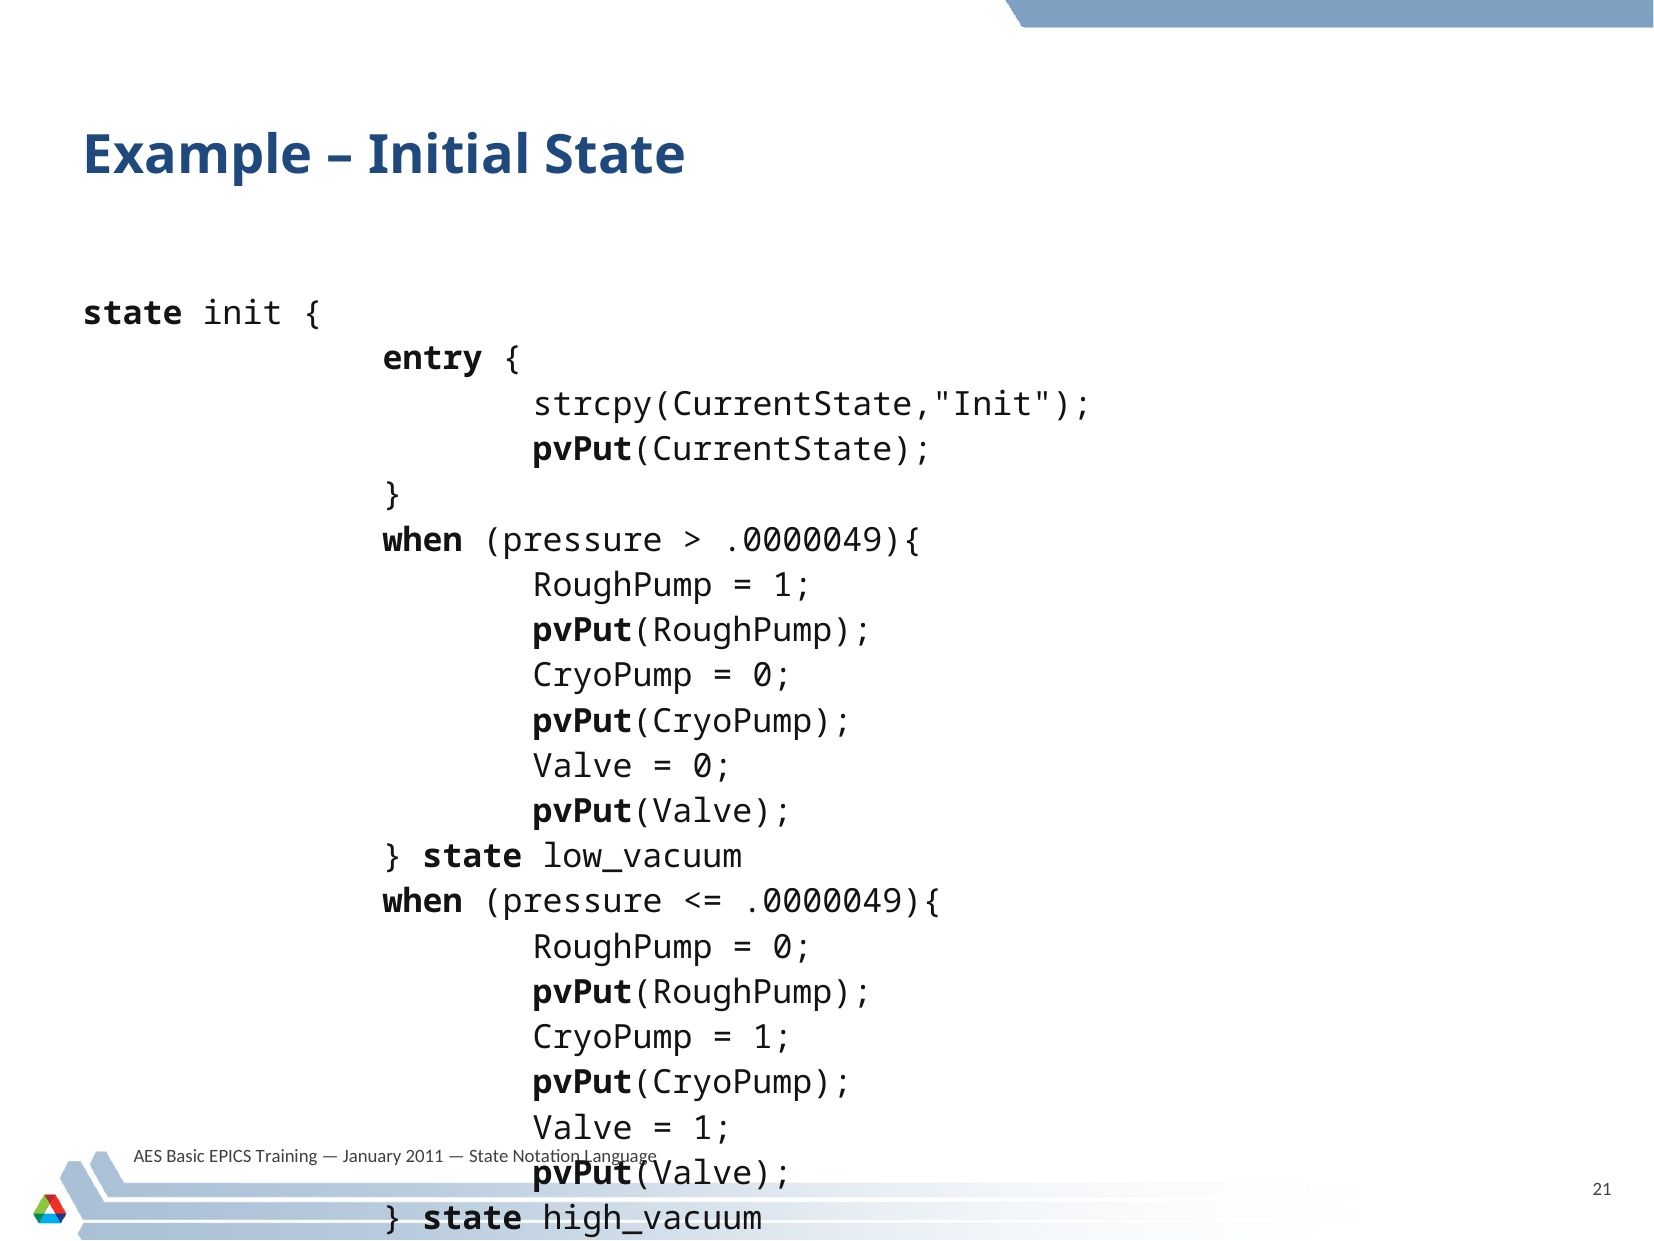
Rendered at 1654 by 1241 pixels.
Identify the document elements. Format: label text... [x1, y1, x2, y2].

picture [0, 1143, 1654, 1240]
title Example – Initial State [82, 49, 1571, 257]
list state init { entry { strcpy(CurrentState,"Init"); pvPut(CurrentState); } when (pressure > .0000049){ RoughPump = 1; pvPut(RoughPump); CryoPump = 0; pvPut(CryoPump); Valve = 0; pvPut(Valve); } state low_vacuum when (pressure <= .0000049){ RoughPump = 0; pvPut(RoughPump); CryoPump = 1; pvPut(CryoPump); Valve = 1; pvPut(Valve); } state high_vacuum } [82, 289, 1571, 1119]
picture [0, 0, 1654, 29]
